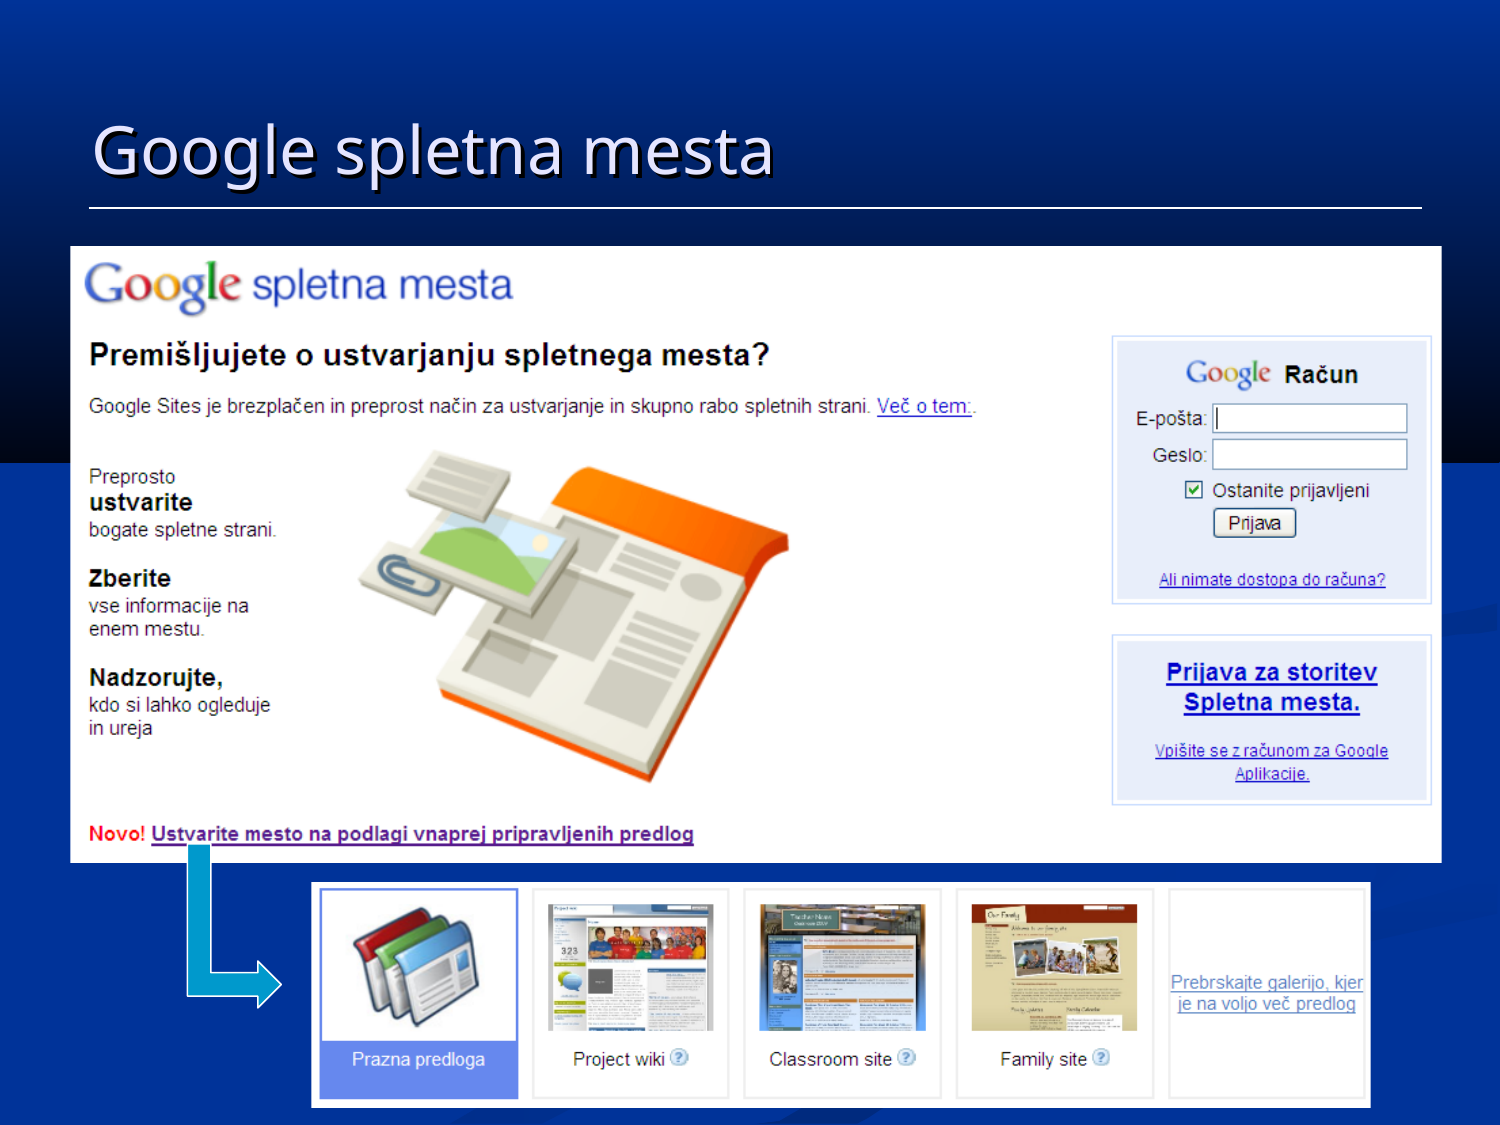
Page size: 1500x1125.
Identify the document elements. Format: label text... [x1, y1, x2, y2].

picture [311, 882, 1371, 1108]
picture [70, 246, 1442, 863]
text_box Google spletna mesta [76, 54, 1459, 242]
text_box [187, 843, 282, 1008]
